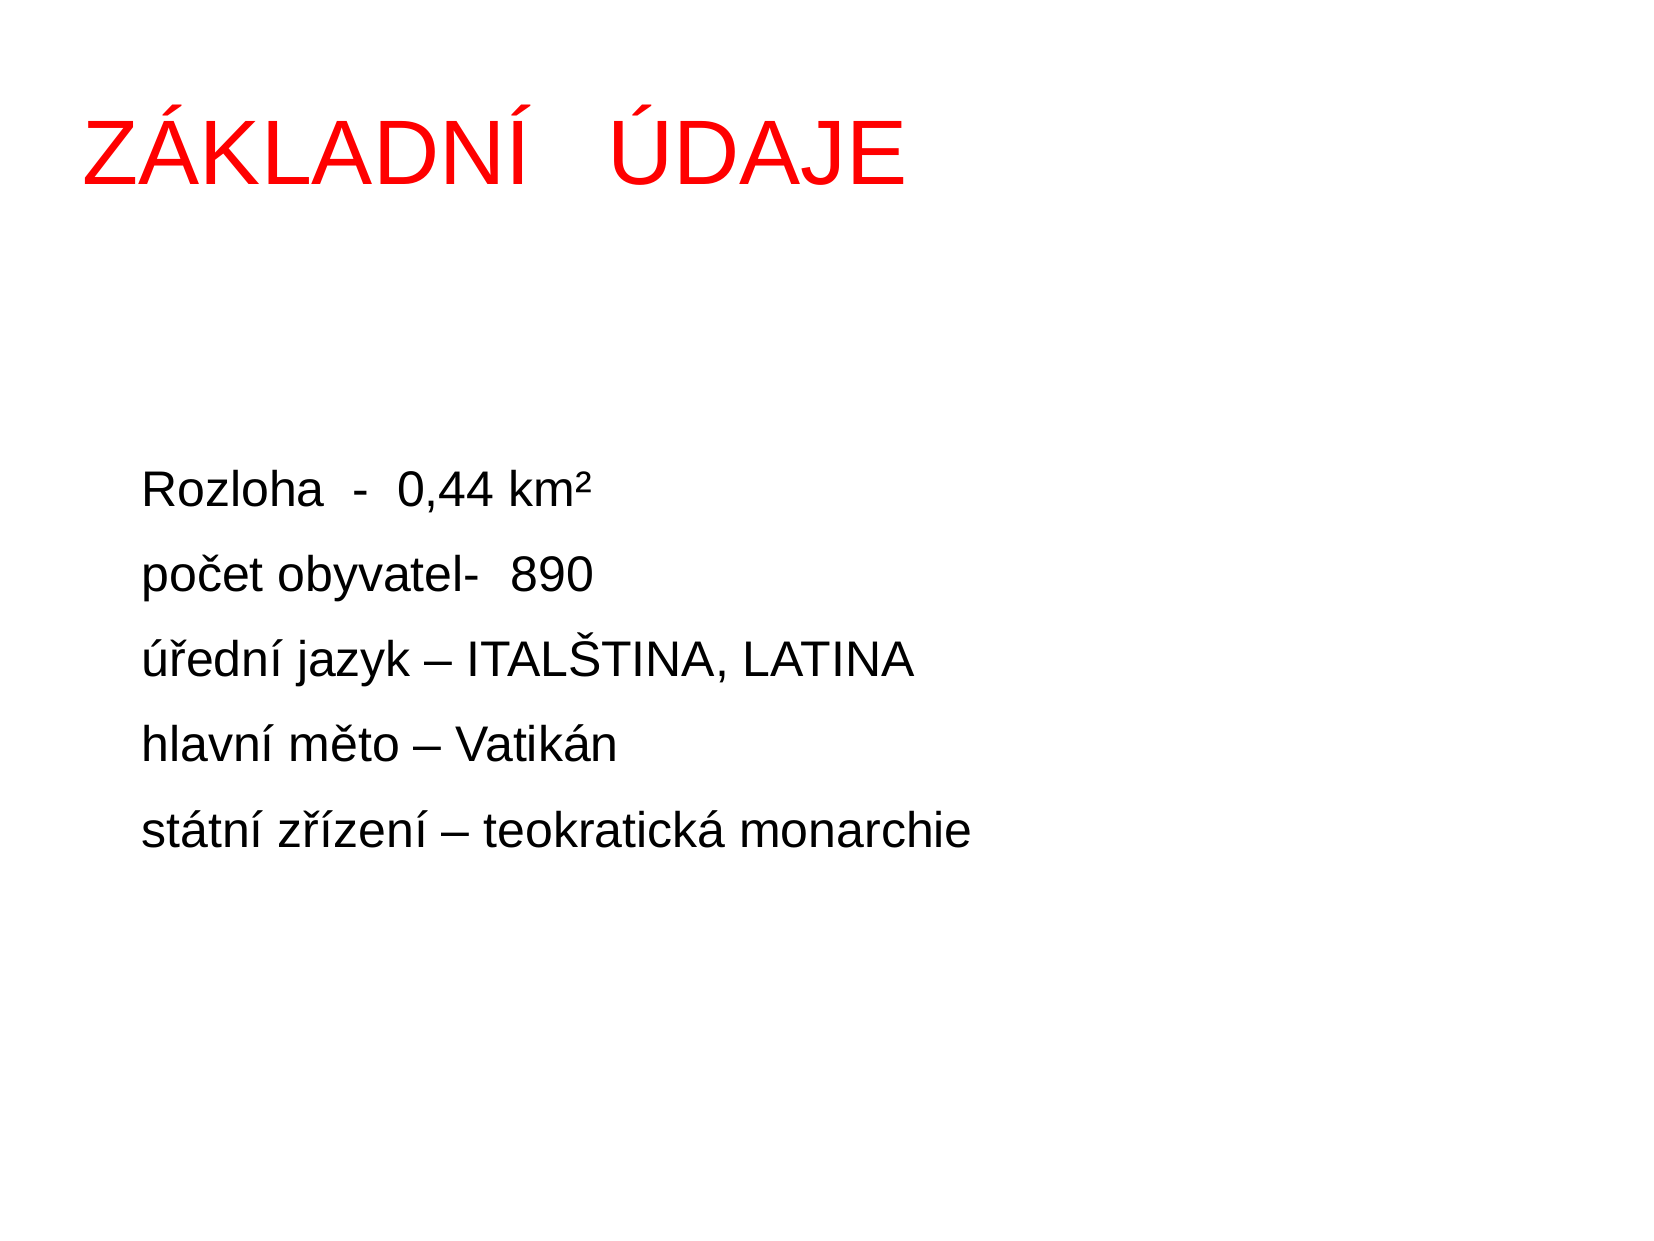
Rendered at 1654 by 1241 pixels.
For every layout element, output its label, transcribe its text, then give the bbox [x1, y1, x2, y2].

title ZÁKLADNÍ ÚDAJE [82, 49, 1571, 257]
list Rozloha - 0,44 km² počet obyvatel- 890 úřední jazyk – ITALŠTINA, LATINA hlavní měto – Vatikán státní zřízení – teokratická monarchie [70, 290, 1559, 1109]
